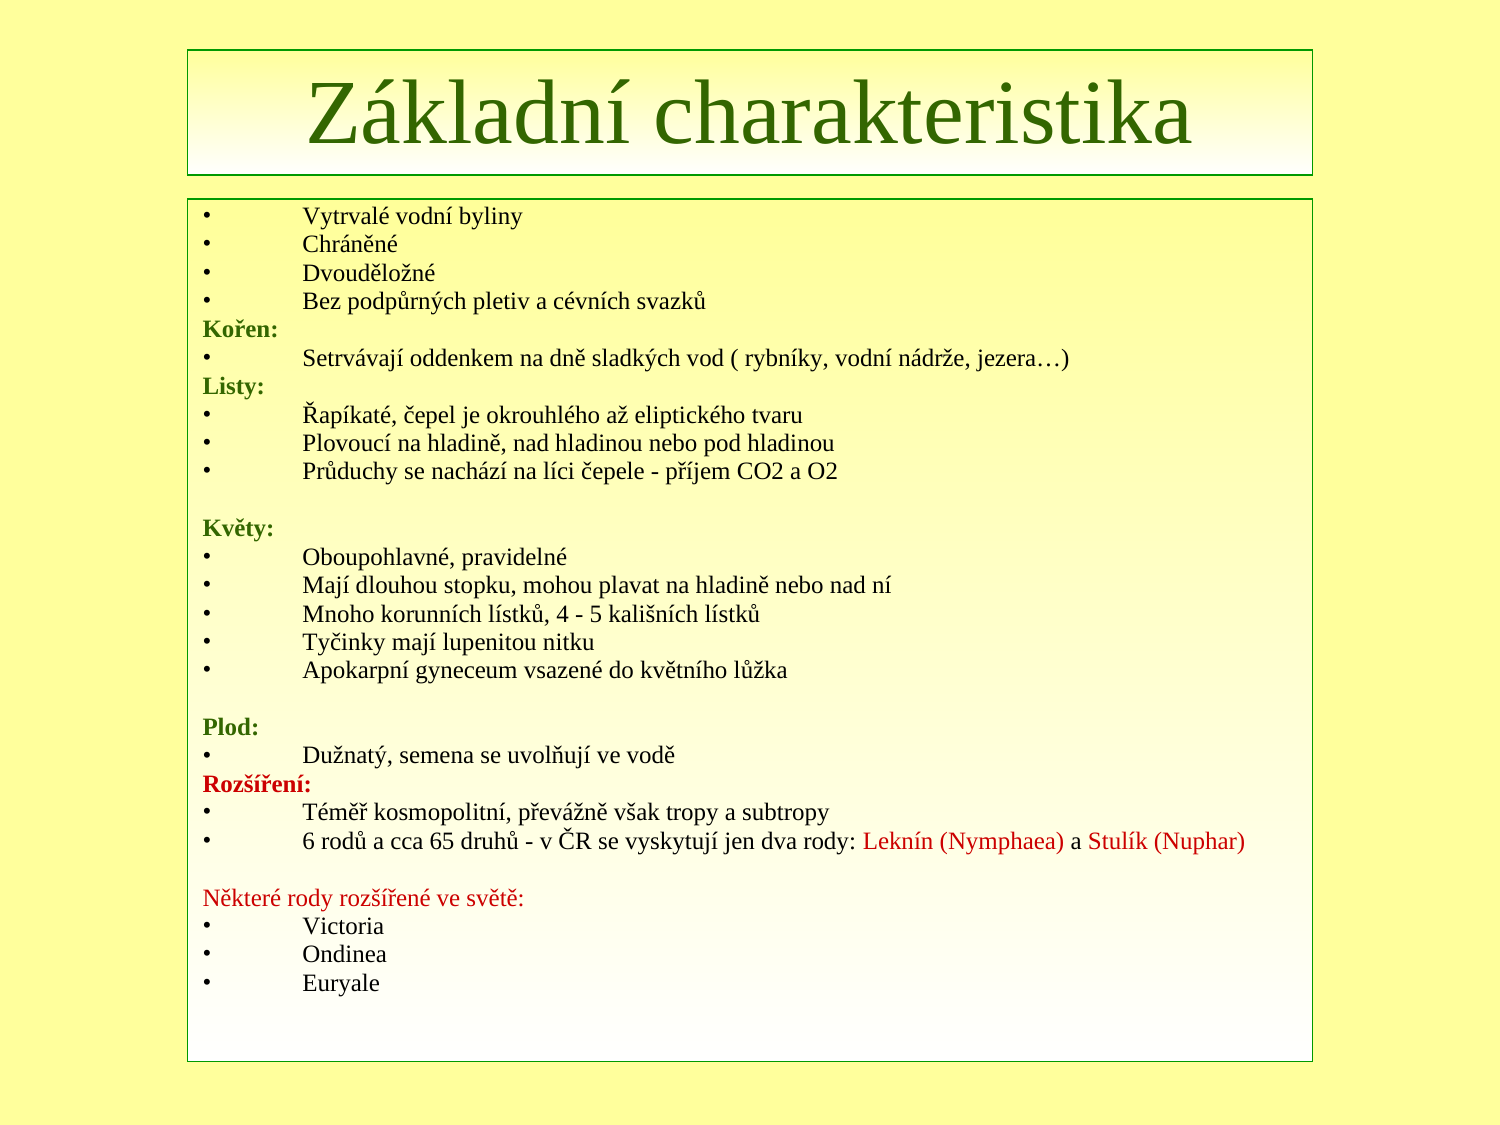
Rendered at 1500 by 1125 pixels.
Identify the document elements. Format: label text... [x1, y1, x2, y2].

title Základní charakteristika [187, 50, 1313, 176]
text_box Vytrvalé vodní byliny Chráněné Dvouděložné Bez podpůrných pletiv a cévních svazků Kořen: Setrvávají oddenkem na dně sladkých vod ( rybníky, vodní nádrže, jezera…) Listy: Řapíkaté, čepel je okrouhlého až eliptického tvaru Plovoucí na hladině, nad hladinou nebo pod hladinou Průduchy se nachází na líci čepele - příjem CO2 a O2 Květy: Oboupohlavné, pravidelné Mají dlouhou stopku, mohou plavat na hladině nebo nad ní Mnoho korunních lístků, 4 - 5 kališních lístků Tyčinky mají lupenitou nitku Apokarpní gyneceum vsazené do květního lůžka Plod: Dužnatý, semena se uvolňují ve vodě Rozšíření: Téměř kosmopolitní, převážně však tropy a subtropy 6 rodů a cca 65 druhů - v ČR se vyskytují jen dva rody: Leknín (Nymphaea) a Stulík (Nuphar) Některé rody rozšířené ve světě: Victoria Ondinea Euryale [187, 199, 1313, 1062]
